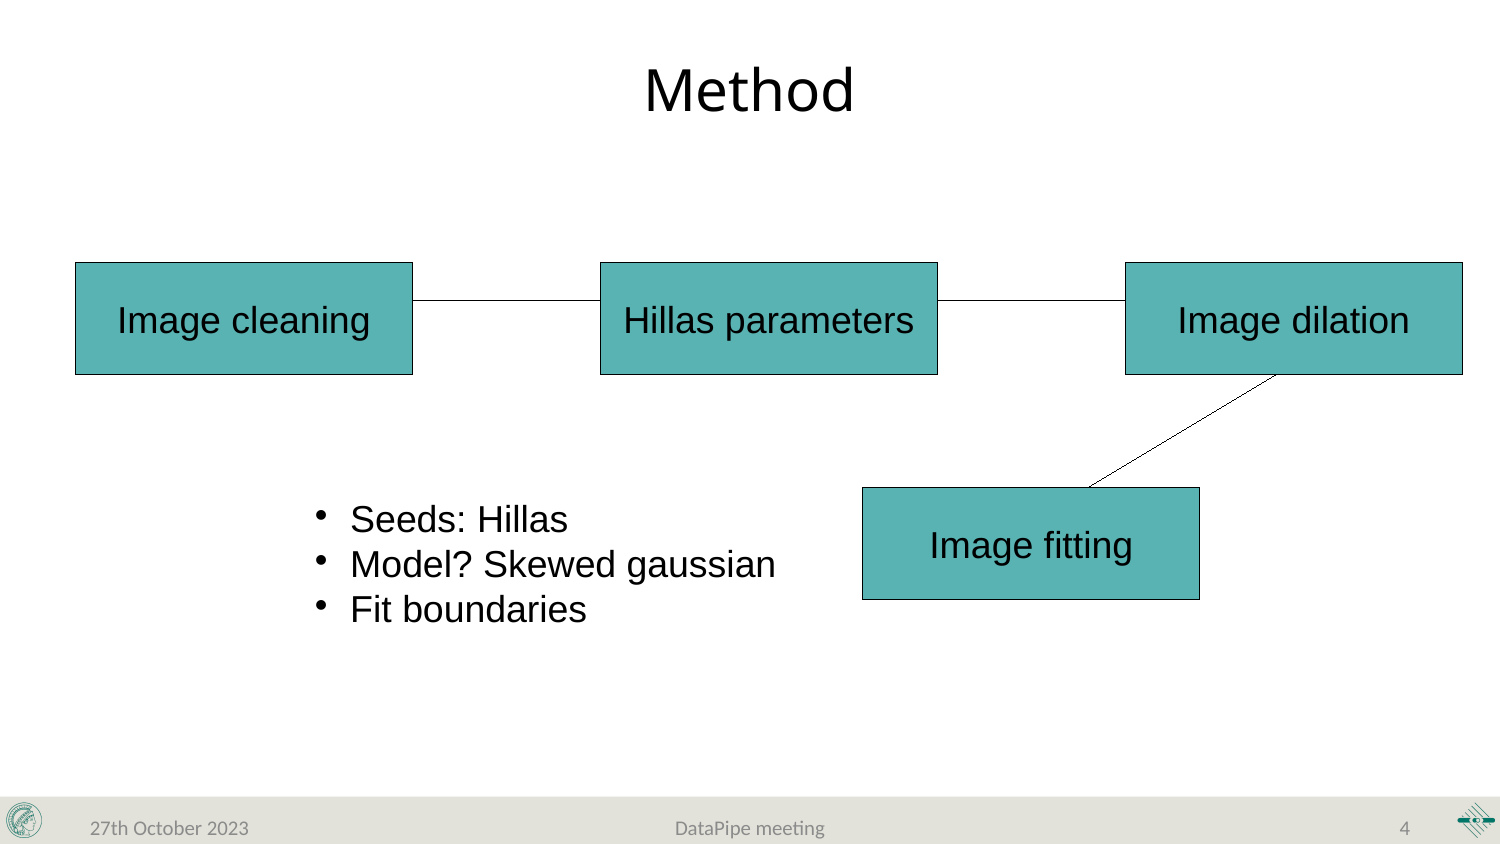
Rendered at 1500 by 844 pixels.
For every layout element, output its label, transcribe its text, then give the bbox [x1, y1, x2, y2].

text_box Image dilation [1125, 262, 1463, 375]
text_box Image cleaning [75, 262, 413, 375]
text_box Seeds: Hillas Model? Skewed gaussian Fit boundaries [299, 487, 825, 633]
text_box Image fitting [862, 487, 1200, 600]
text_box Hillas parameters [600, 262, 938, 375]
picture [0, 0, 1500, 844]
text_box Method [475, 45, 1025, 131]
slide_number 27th October 2023 [75, 809, 425, 844]
